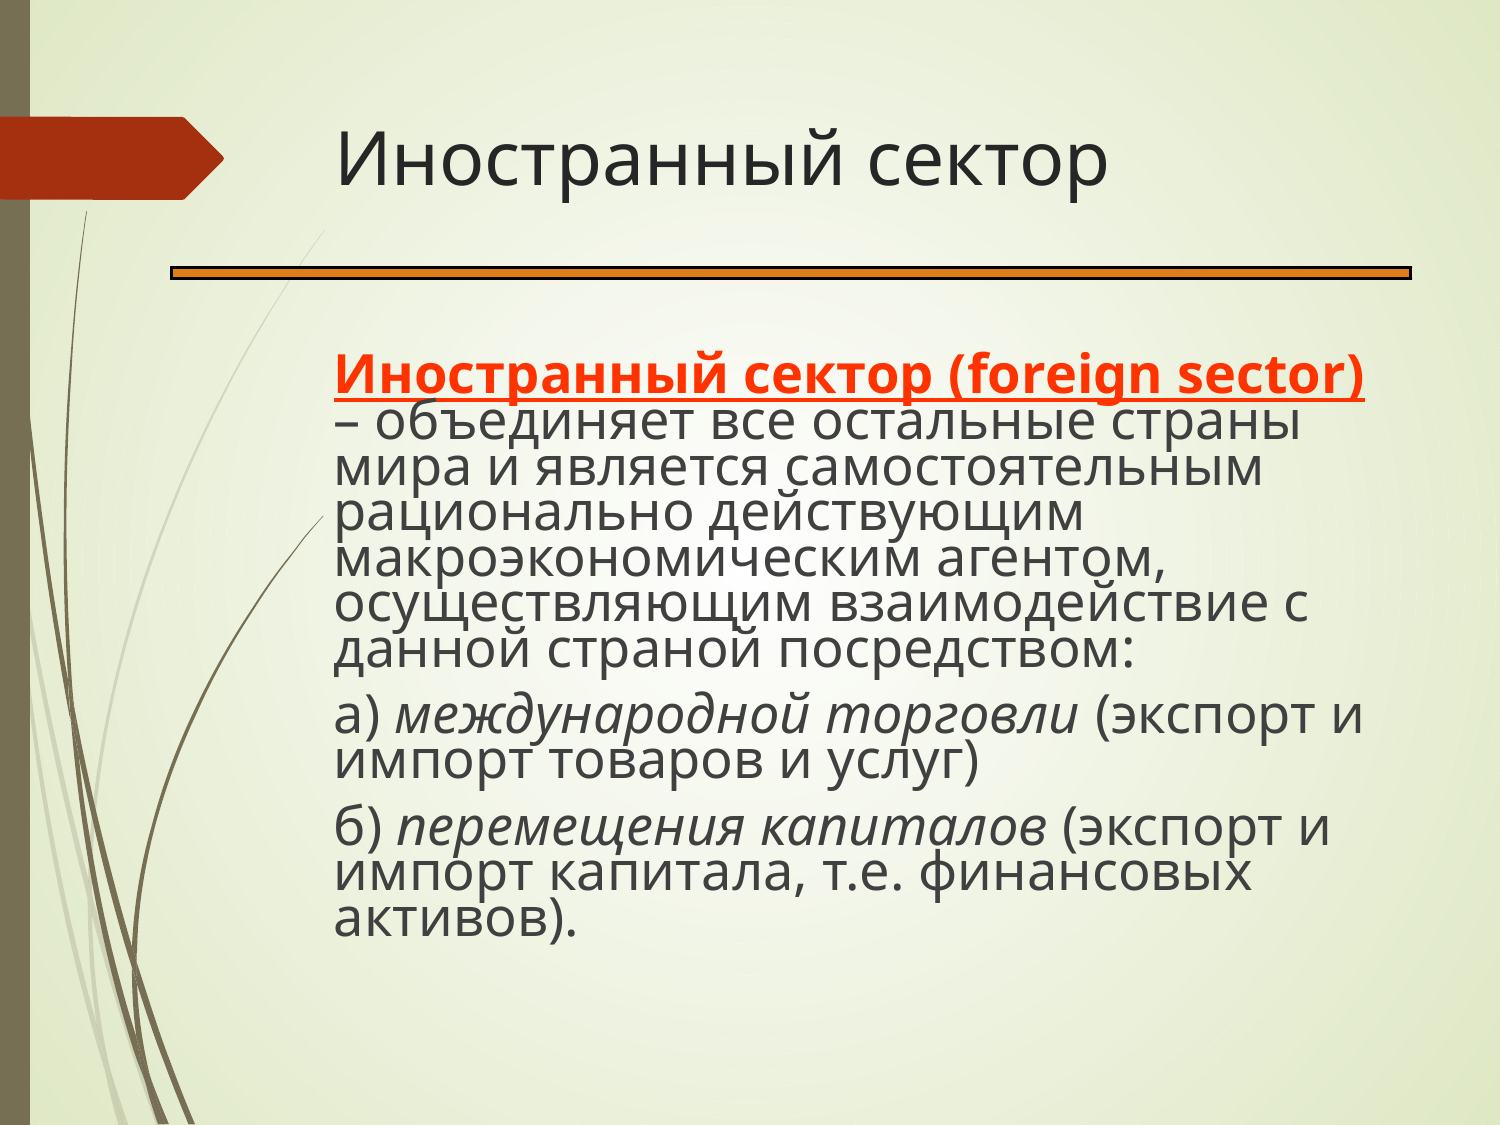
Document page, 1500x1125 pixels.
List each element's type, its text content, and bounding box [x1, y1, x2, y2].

list Иностранный сектор (foreign sector) – объединяет все остальные страны мира и является самостоятельным рационально действующим макроэкономическим агентом, осуществляющим взаимодействие с данной страной посредством: а) международной торговли (экспорт и импорт товаров и услуг) б) перемещения капиталов (экспорт и импорт капитала, т.е. финансовых активов). [318, 350, 1401, 970]
title Иностранный сектор [319, 102, 1400, 313]
